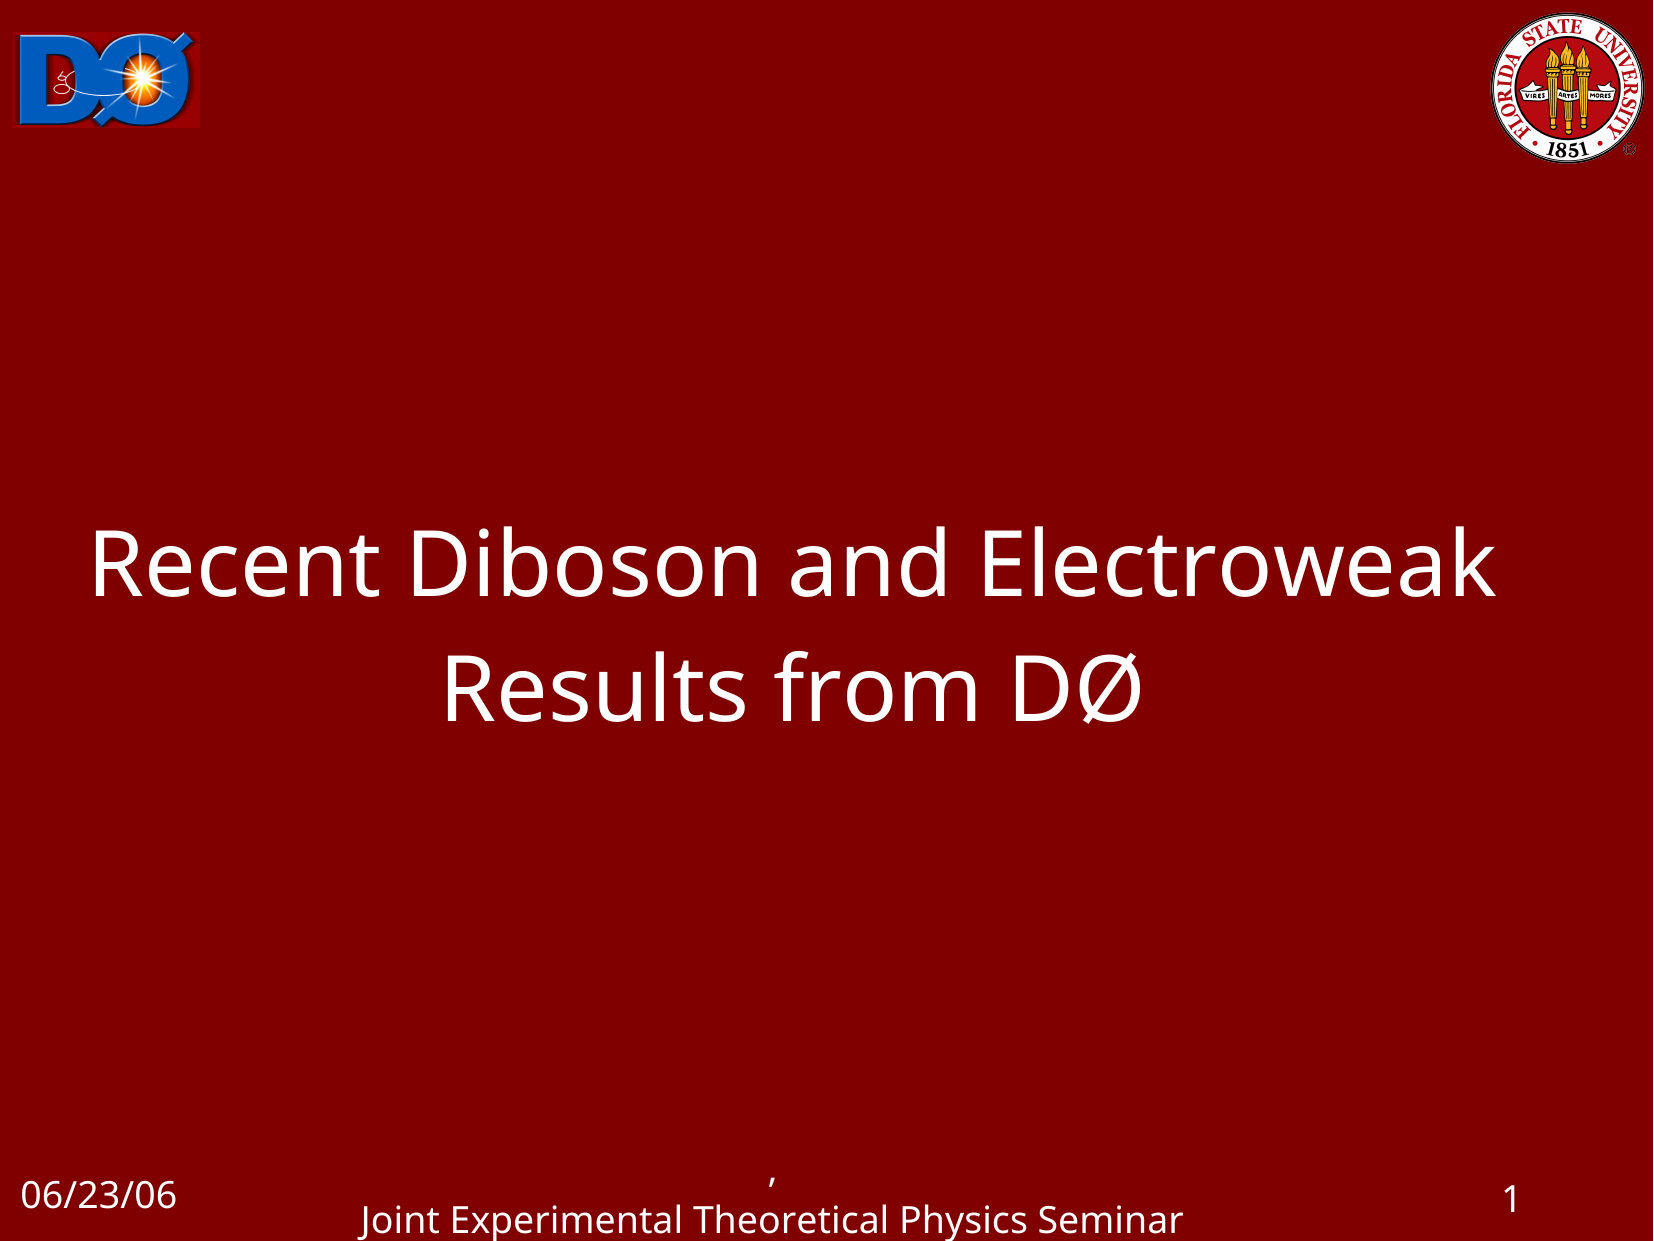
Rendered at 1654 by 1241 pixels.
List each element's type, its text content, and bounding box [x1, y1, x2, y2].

picture [1489, 11, 1646, 165]
title Recent Diboson and Electroweak Results from DØ [49, 518, 1537, 729]
picture [13, 32, 200, 128]
